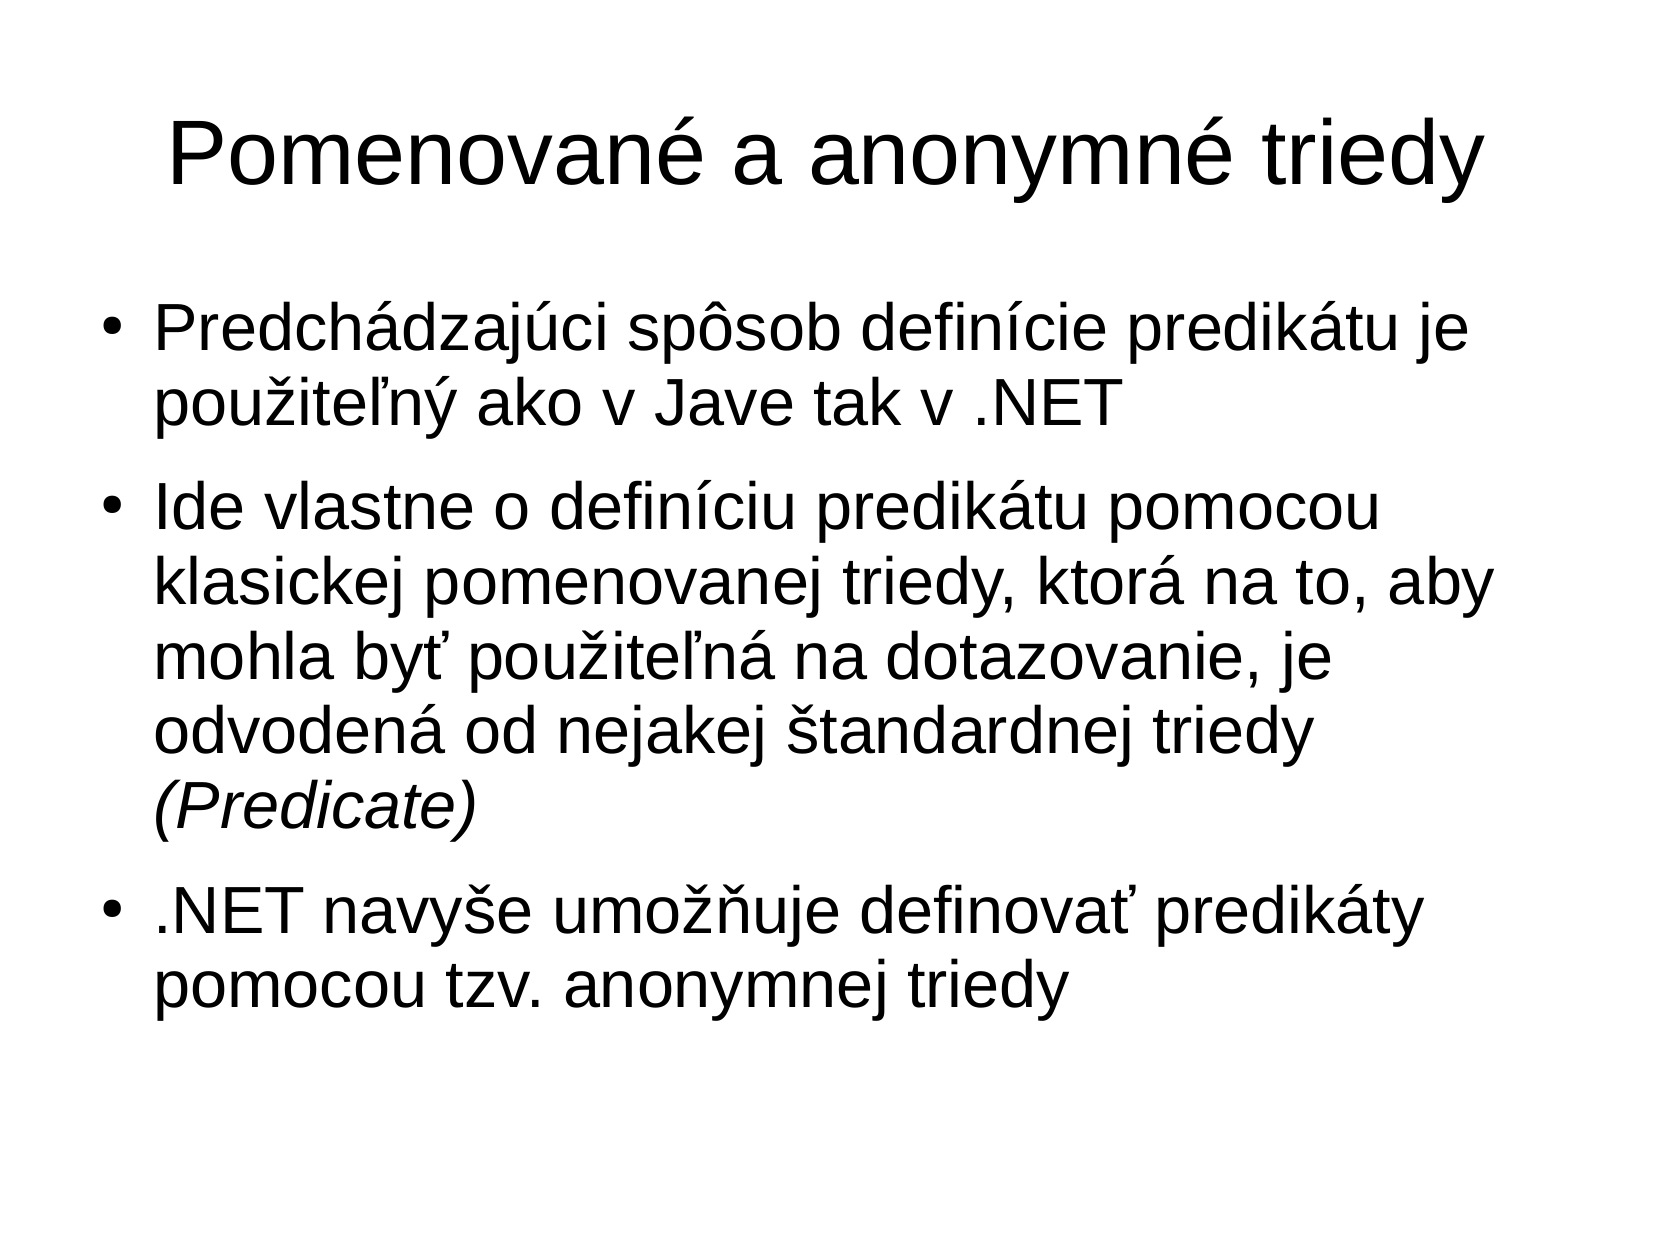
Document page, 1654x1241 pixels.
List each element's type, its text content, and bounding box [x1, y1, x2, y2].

title Pomenované a anonymné triedy [82, 56, 1571, 250]
list Predchádzajúci spôsob definície predikátu je použiteľný ako v Jave tak v .NET Ide vlastne o definíciu predikátu pomocou klasickej pomenovanej triedy, ktorá na to, aby mohla byť použiteľná na dotazovanie, je odvodená od nejakej štandardnej triedy (Predicate) .NET navyše umožňuje definovať predikáty pomocou tzv. anonymnej triedy [82, 290, 1571, 1094]
